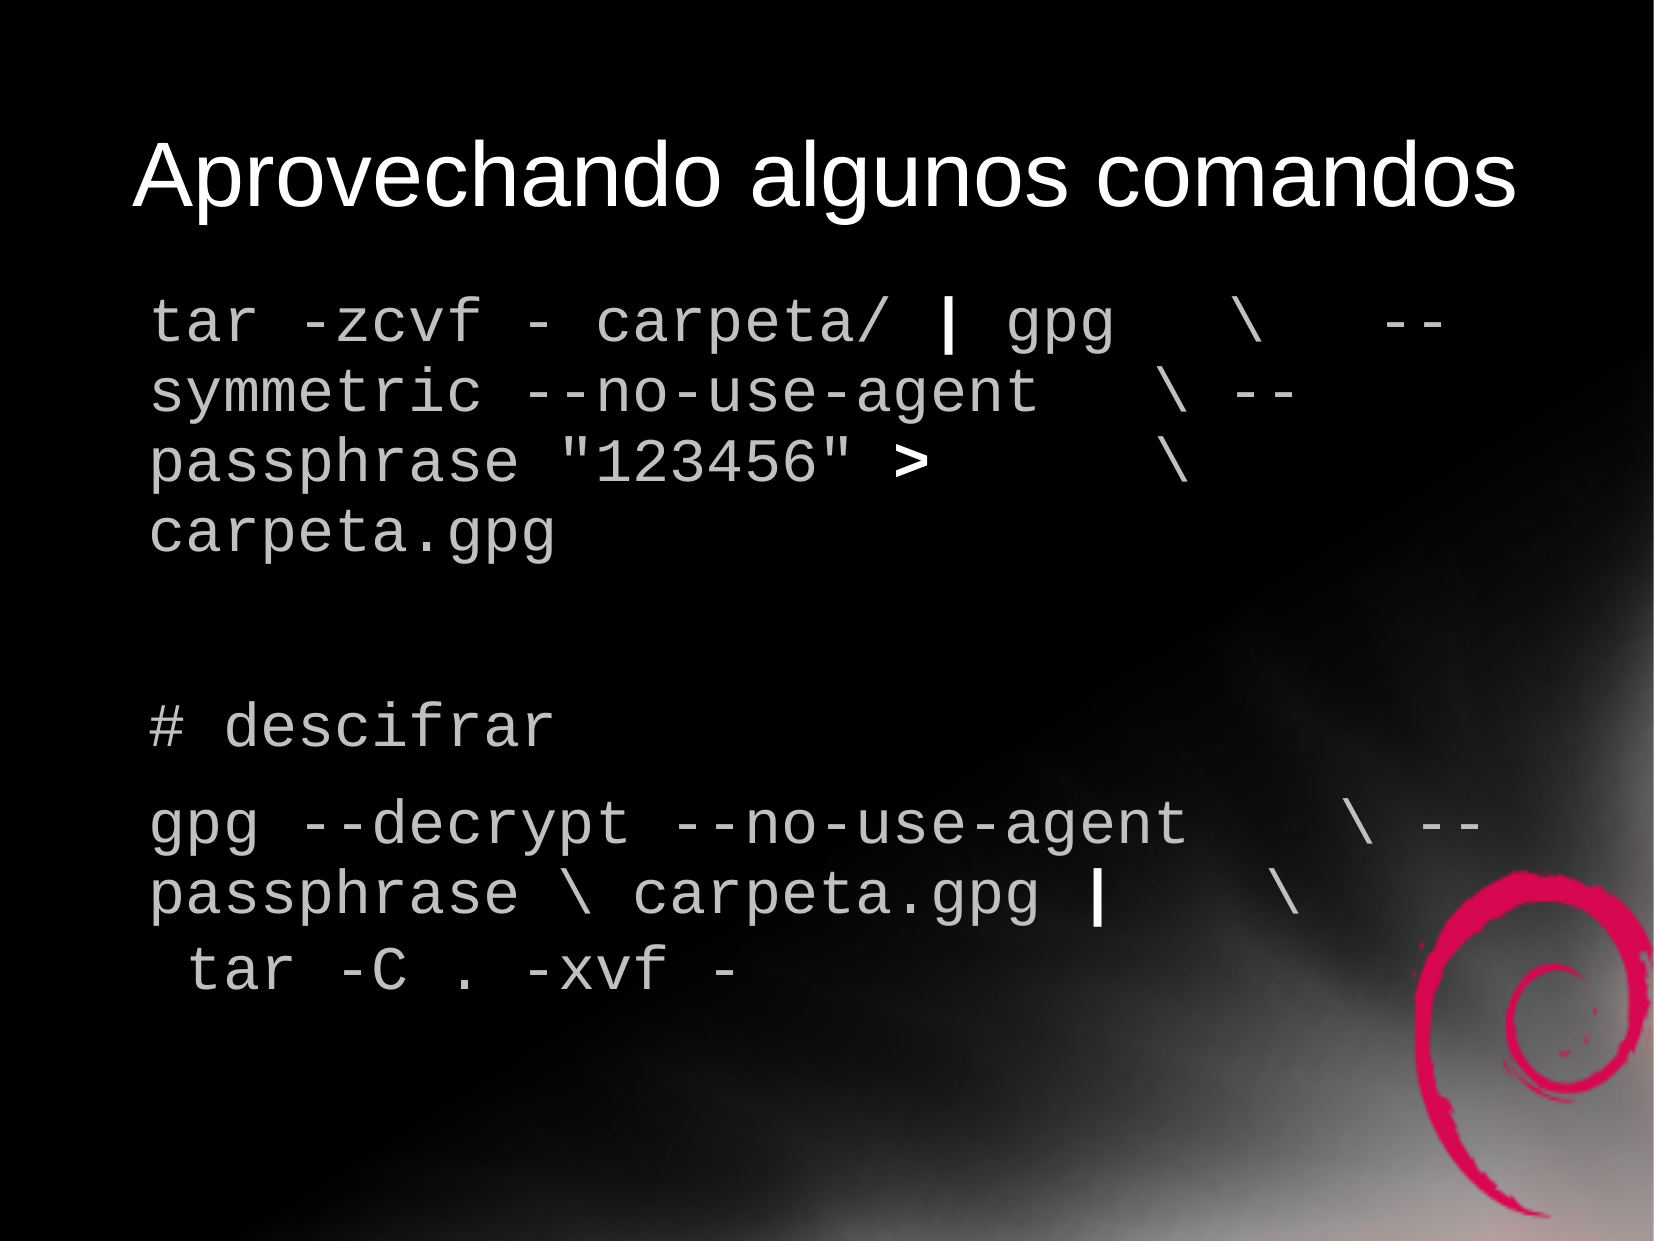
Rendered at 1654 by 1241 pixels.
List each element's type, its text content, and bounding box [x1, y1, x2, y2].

title Aprovechando algunos comandos [82, 70, 1571, 278]
list tar -zcvf - carpeta/ | gpg \ --symmetric --no-use-agent \ --passphrase "123456" > \ carpeta.gpg # descifrar gpg --decrypt --no-use-agent \ --passphrase \ carpeta.gpg | \ tar -C . -xvf - [82, 290, 1571, 1010]
picture [0, 0, 1654, 1241]
